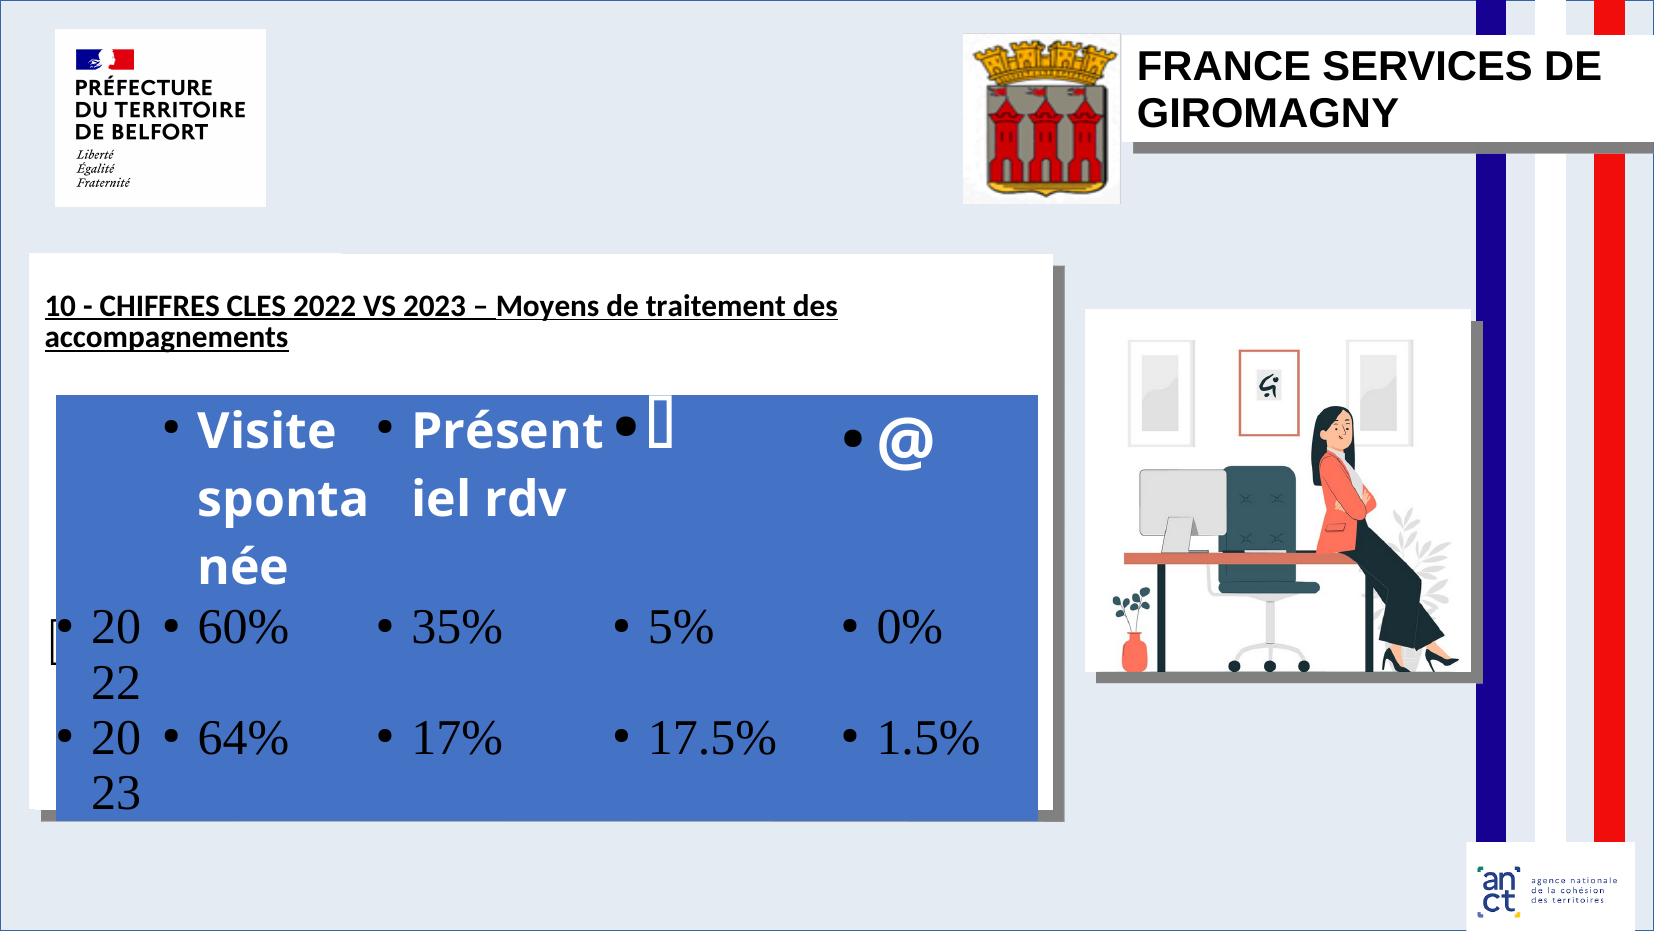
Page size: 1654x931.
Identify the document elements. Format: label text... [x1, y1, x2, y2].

table_header Visite spontanée [162, 395, 376, 599]
table_cell 17.5% [612, 710, 841, 821]
table_cell 1.5% [841, 710, 1038, 821]
table_header  [655, 401, 666, 442]
table_header Présentiel rdv [376, 395, 612, 599]
table_cell 35% [376, 599, 612, 710]
table_cell 64% [162, 710, 376, 821]
table_cell 0% [841, 599, 1038, 710]
table_cell 5% [612, 599, 841, 710]
picture [1085, 309, 1471, 672]
picture [963, 32, 1123, 204]
text_box [0, 0, 1654, 931]
table_cell 2022 [56, 599, 162, 710]
picture [55, 29, 266, 207]
table_cell 2023 [56, 710, 162, 821]
table_header @ [841, 395, 1038, 599]
table_header [56, 395, 162, 599]
picture [1466, 842, 1636, 931]
table_cell 17% [376, 710, 612, 821]
text_box 10 - CHIFFRES CLES 2022 VS 2023 – Moyens de traitement des accompagnements  Mise en place d’un central téléphonique avec 3 lignes [29, 253, 1053, 810]
table_header  [612, 395, 841, 599]
text_box FRANCE SERVICES DE GIROMAGNY [1123, 35, 1654, 142]
table_cell 60% [162, 599, 376, 710]
